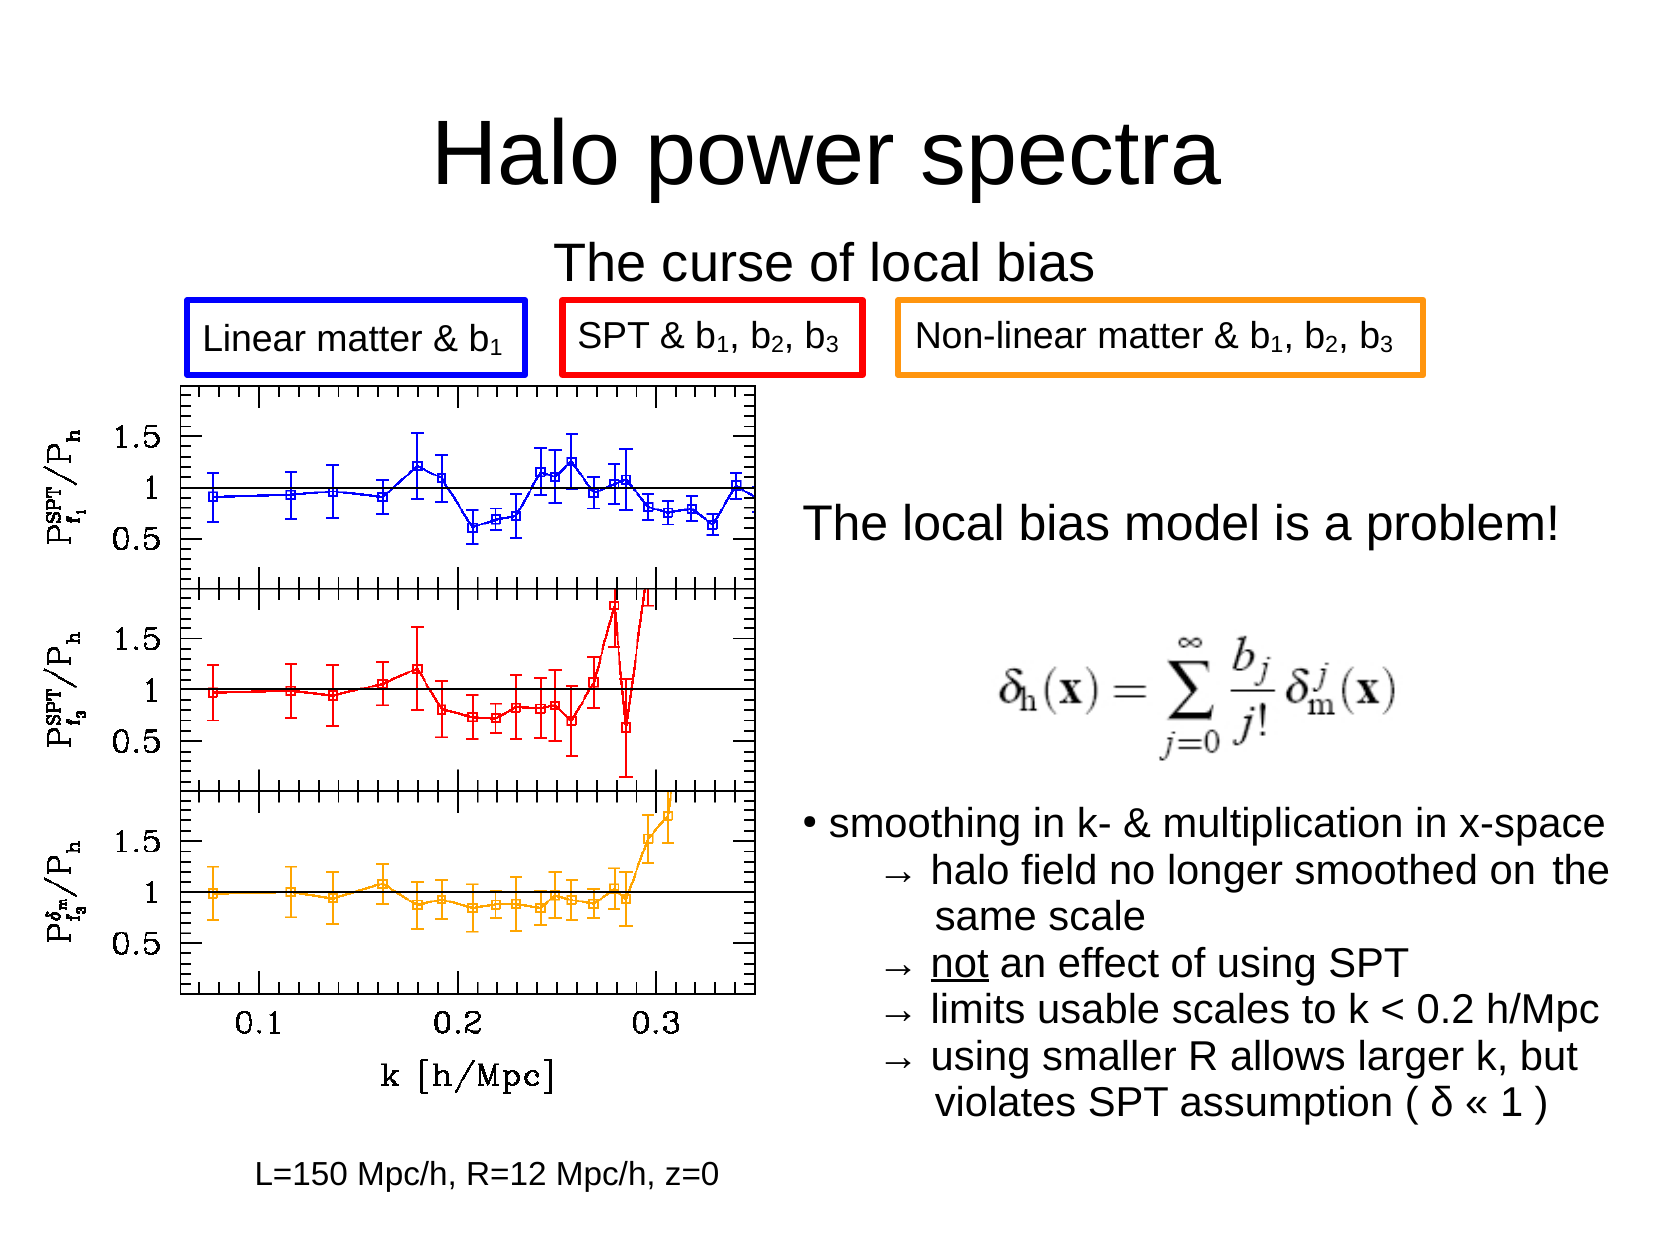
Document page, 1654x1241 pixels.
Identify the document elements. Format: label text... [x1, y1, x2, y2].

title Halo power spectra [82, 56, 1571, 224]
text_box [562, 301, 863, 307]
text_box Linear matter & b1 [187, 309, 562, 368]
text_box [898, 366, 1424, 376]
text_box [898, 301, 1424, 307]
text_box [187, 301, 525, 309]
text_box Non-linear matter & b1, b2, b3 [1238, 307, 1576, 366]
text_box smoothing in k- & multiplication in x-space → halo field no longer smoothed on the same scale → not an effect of using SPT → limits usable scales to k < 0.2 h/Mpc → using smaller R allows larger k, but violates SPT assumption ( δ « 1 ) [787, 792, 1654, 1135]
picture [937, 610, 1438, 788]
text_box The local bias model is a problem! [787, 487, 1654, 610]
text_box L=150 Mpc/h, R=12 Mpc/h, z=0 [75, 1148, 901, 1201]
text_box [187, 368, 525, 376]
picture [40, 345, 785, 1096]
text_box [562, 366, 863, 376]
text_box The curse of local bias [0, 224, 1651, 301]
text_box SPT & b1, b2, b3 [562, 307, 1238, 366]
